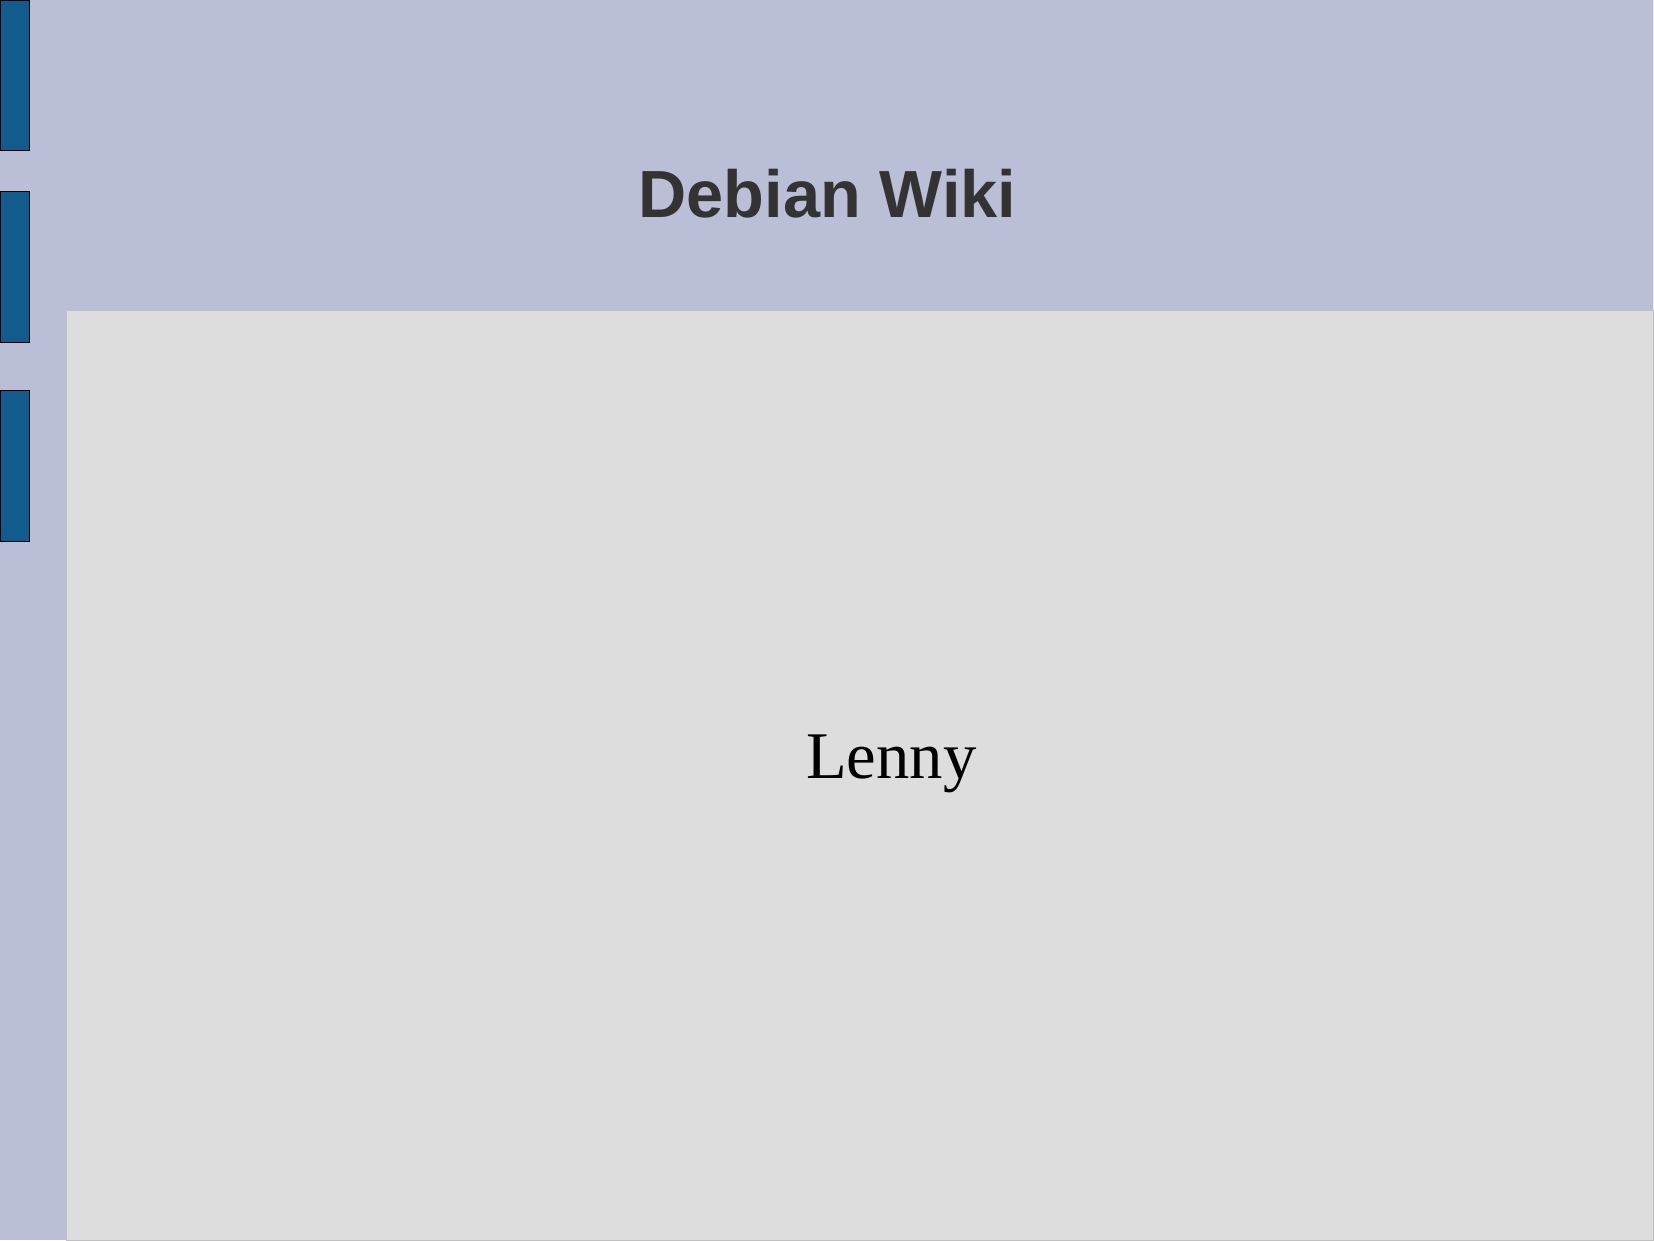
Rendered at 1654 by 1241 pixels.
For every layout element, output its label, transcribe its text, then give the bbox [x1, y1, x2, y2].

subtitle Lenny [178, 364, 1570, 1147]
title Debian Wiki [121, 91, 1534, 299]
